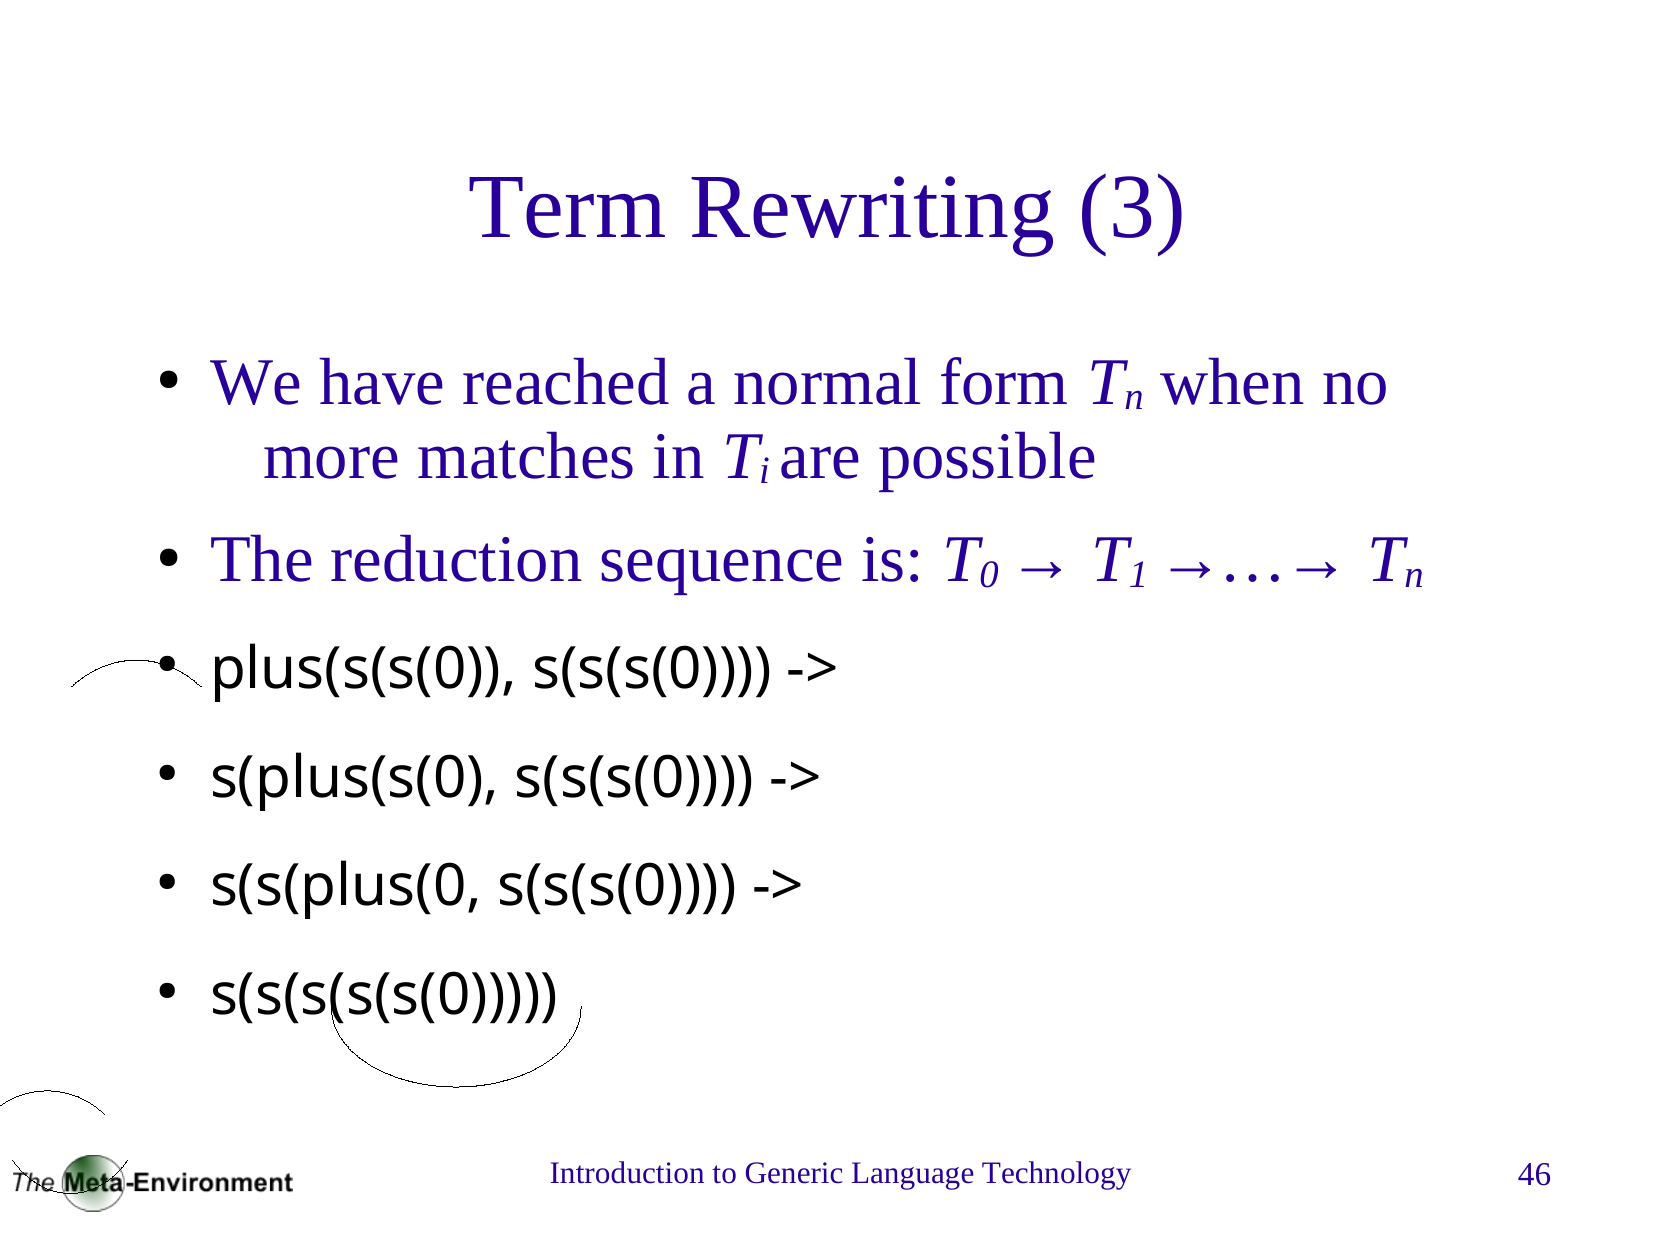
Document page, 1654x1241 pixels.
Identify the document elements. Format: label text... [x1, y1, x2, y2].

picture [13, 1155, 293, 1212]
list We have reached a normal form Tn when no more matches in Ti are possible The reduction sequence is: T0 → T1 →…→ Tn plus(s(s(0)), s(s(s(0)))) -> s(plus(s(0), s(s(s(0)))) -> s(s(plus(0, s(s(s(0)))) -> s(s(s(s(s(0))))) [121, 344, 1534, 1136]
title Term Rewriting (3) [121, 102, 1534, 311]
